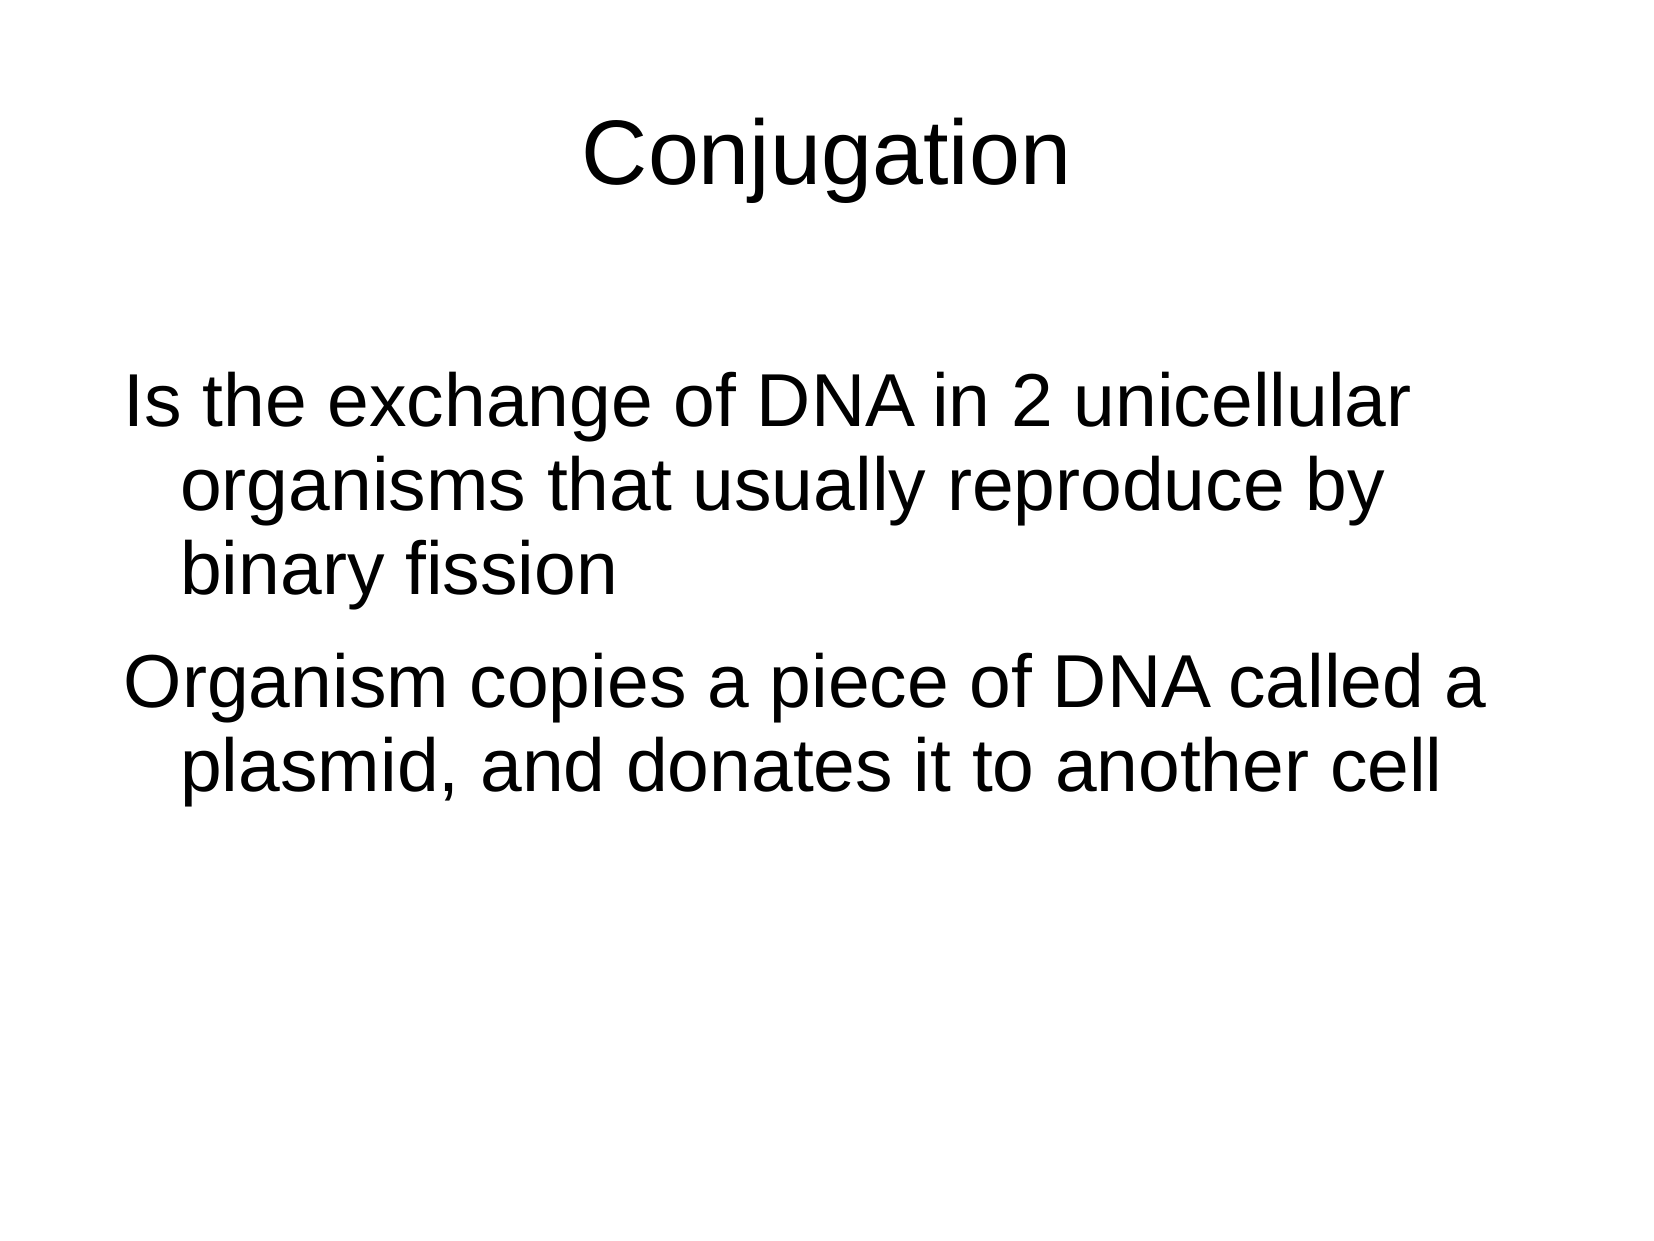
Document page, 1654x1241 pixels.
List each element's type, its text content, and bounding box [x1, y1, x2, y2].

list Is the exchange of DNA in 2 unicellular organisms that usually reproduce by binary fission Organism copies a piece of DNA called a plasmid, and donates it to another cell [124, 358, 1530, 1088]
title Conjugation [82, 49, 1571, 257]
